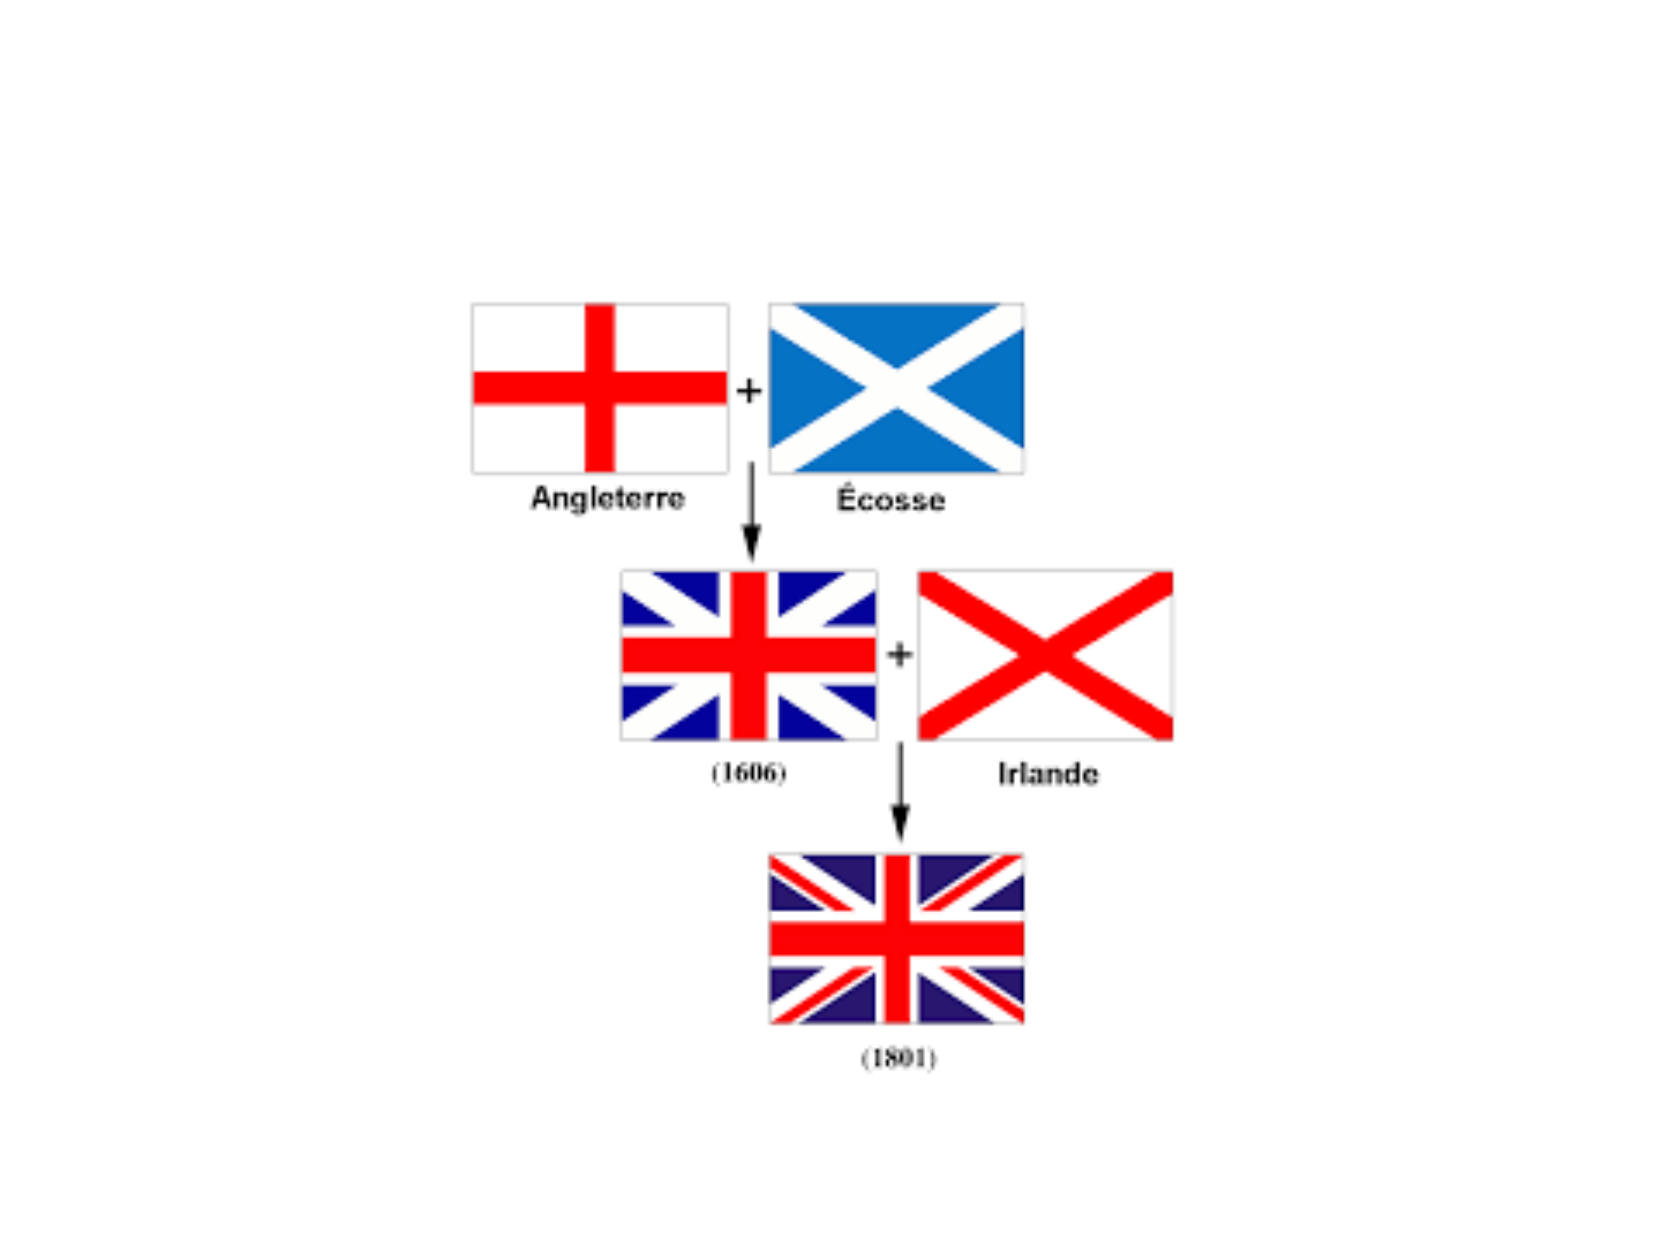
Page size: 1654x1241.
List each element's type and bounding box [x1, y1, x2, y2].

picture [458, 290, 1195, 1109]
